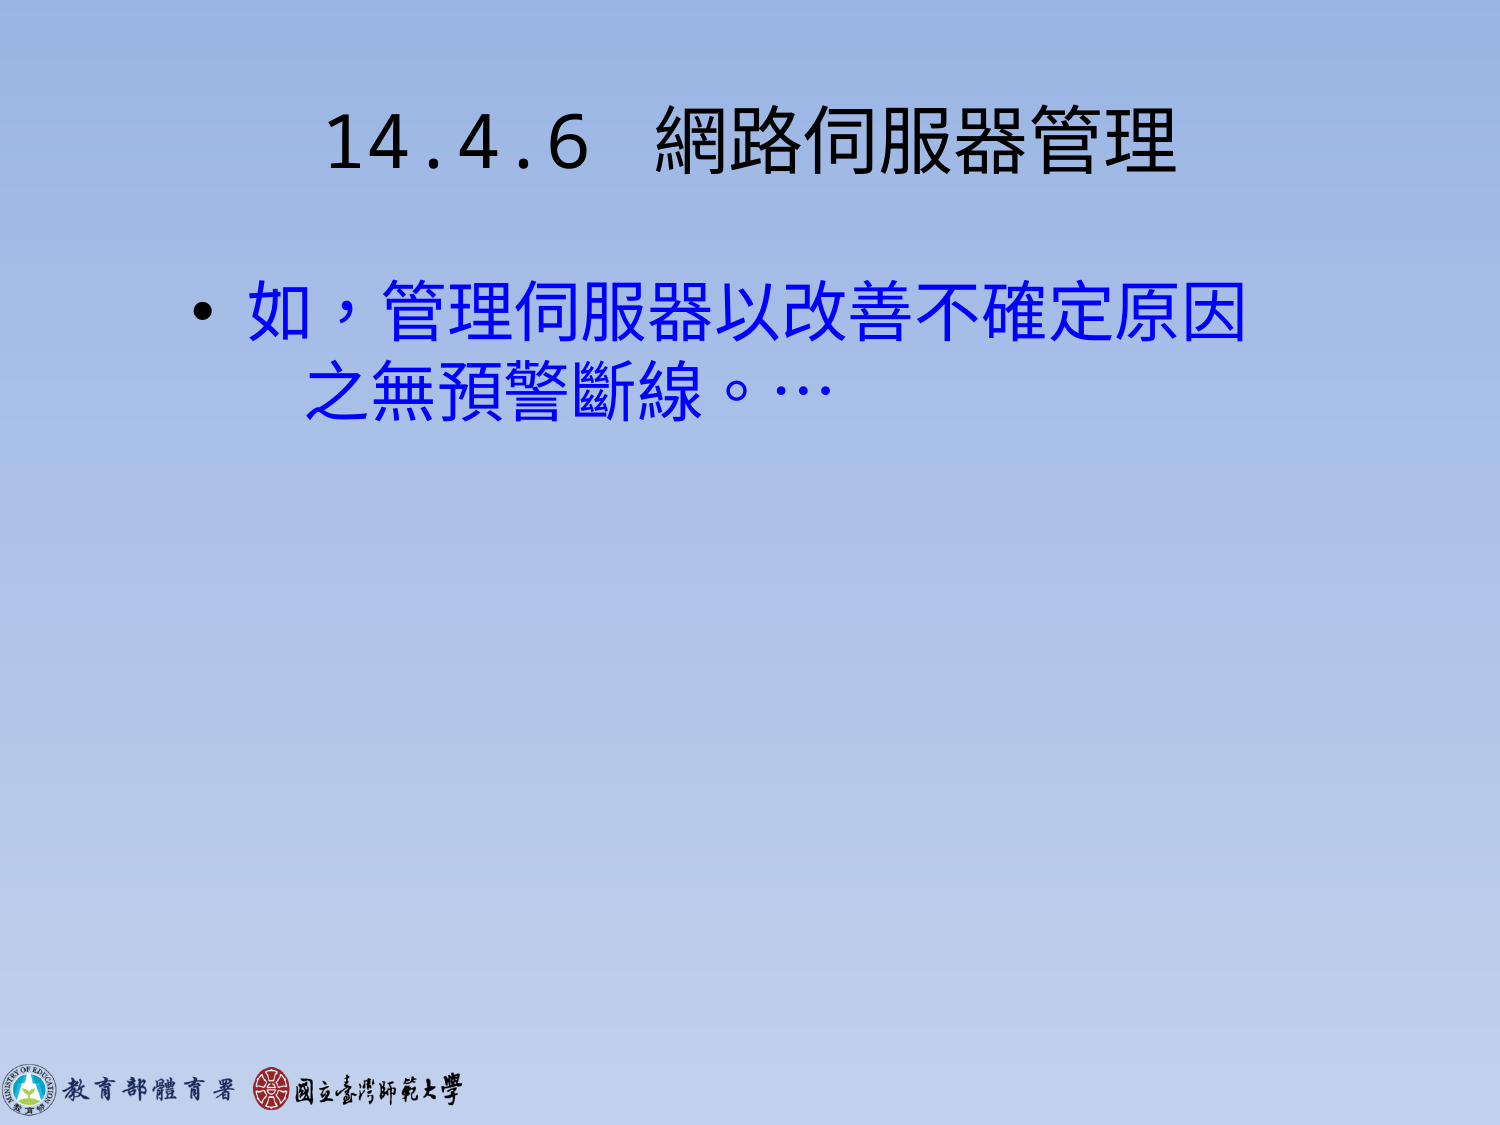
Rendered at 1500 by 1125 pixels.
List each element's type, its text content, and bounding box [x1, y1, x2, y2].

title 14.4.6 網路伺服器管理 [75, 45, 1426, 233]
list 如，管理伺服器以改善不確定原因之無預警斷線。… [175, 262, 1267, 1005]
